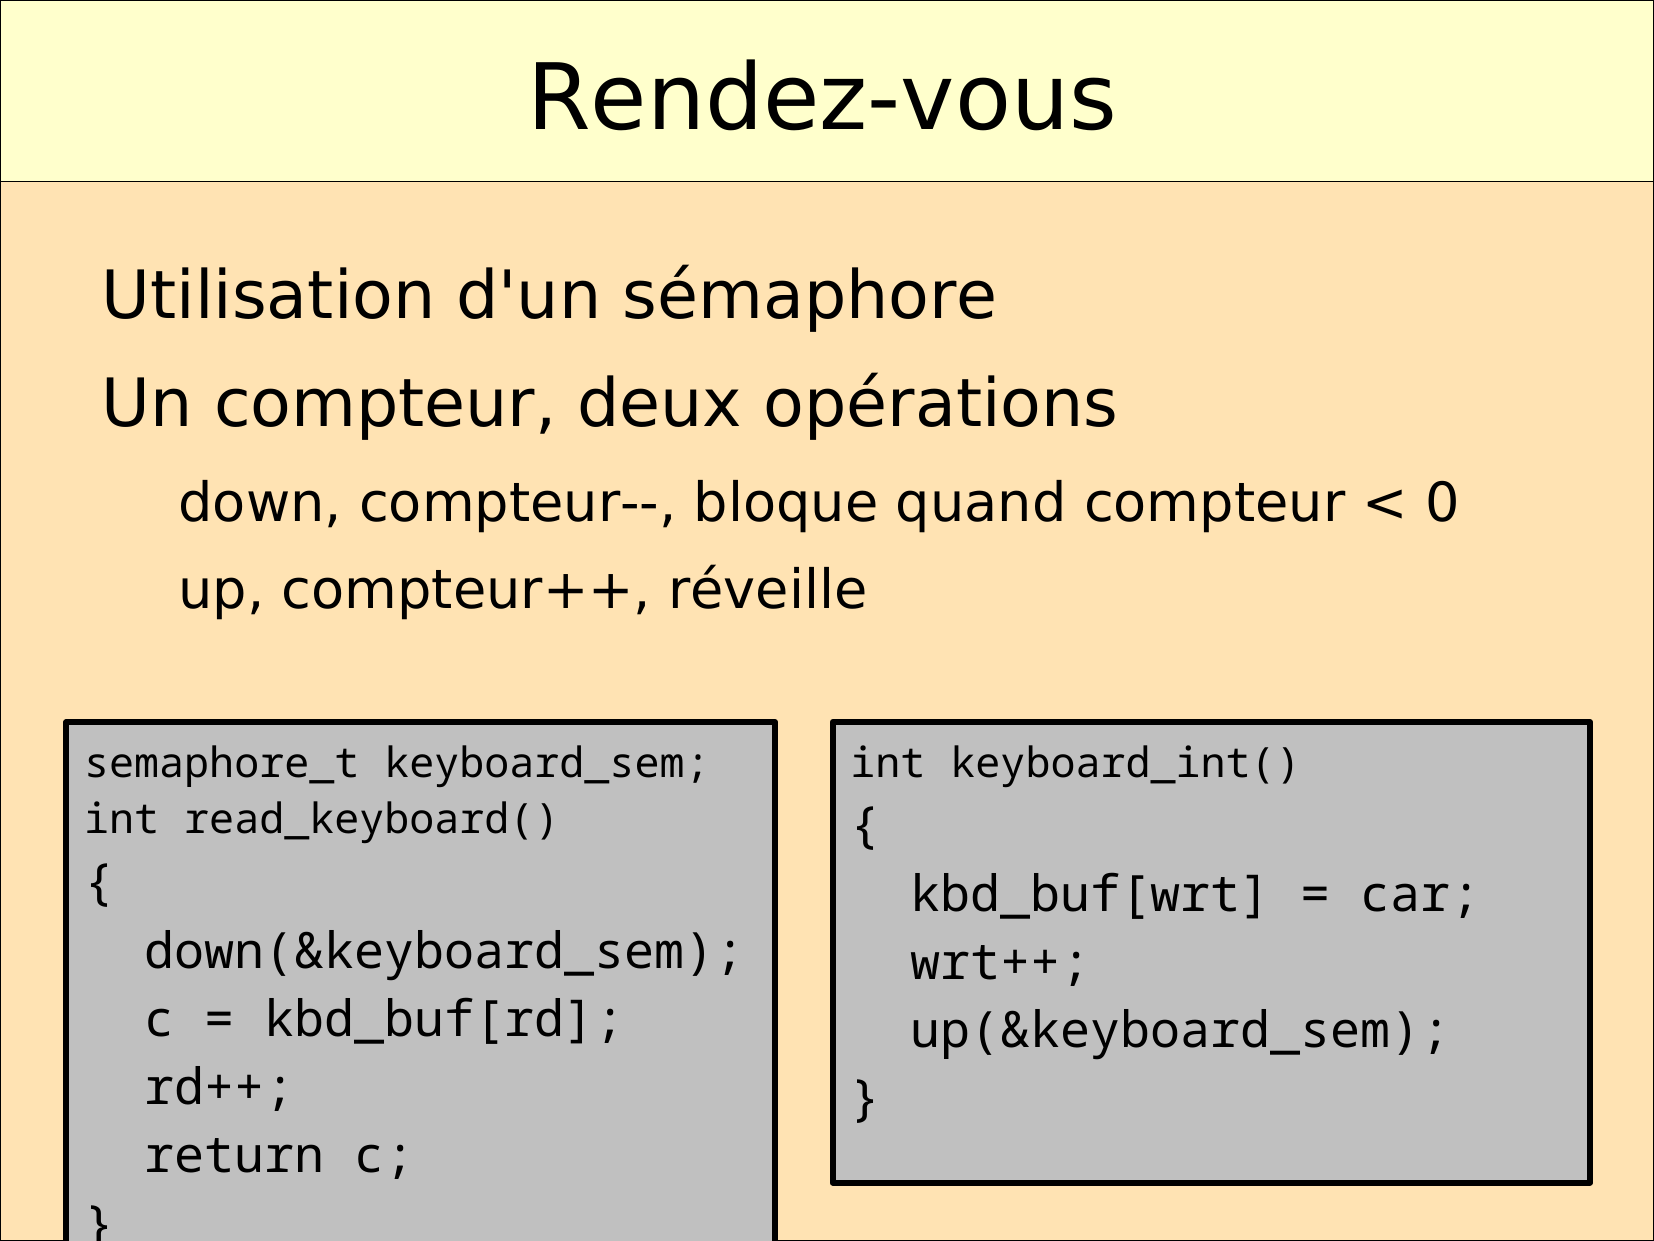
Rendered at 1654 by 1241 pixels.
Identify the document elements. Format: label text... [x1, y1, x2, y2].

text_box semaphore_t keyboard_sem; int read_keyboard() { down(&keyboard_sem); c = kbd_buf[rd]; rd++; return c; } [66, 721, 776, 1188]
list Utilisation d'un sémaphore Un compteur, deux opérations down, compteur--, bloque quand compteur < 0 up, compteur++, réveille [84, 256, 1573, 638]
text_box int keyboard_int() { kbd_buf[wrt] = car; wrt++; up(&keyboard_sem); } [832, 721, 1591, 1183]
title Rendez-vous [114, 38, 1531, 158]
